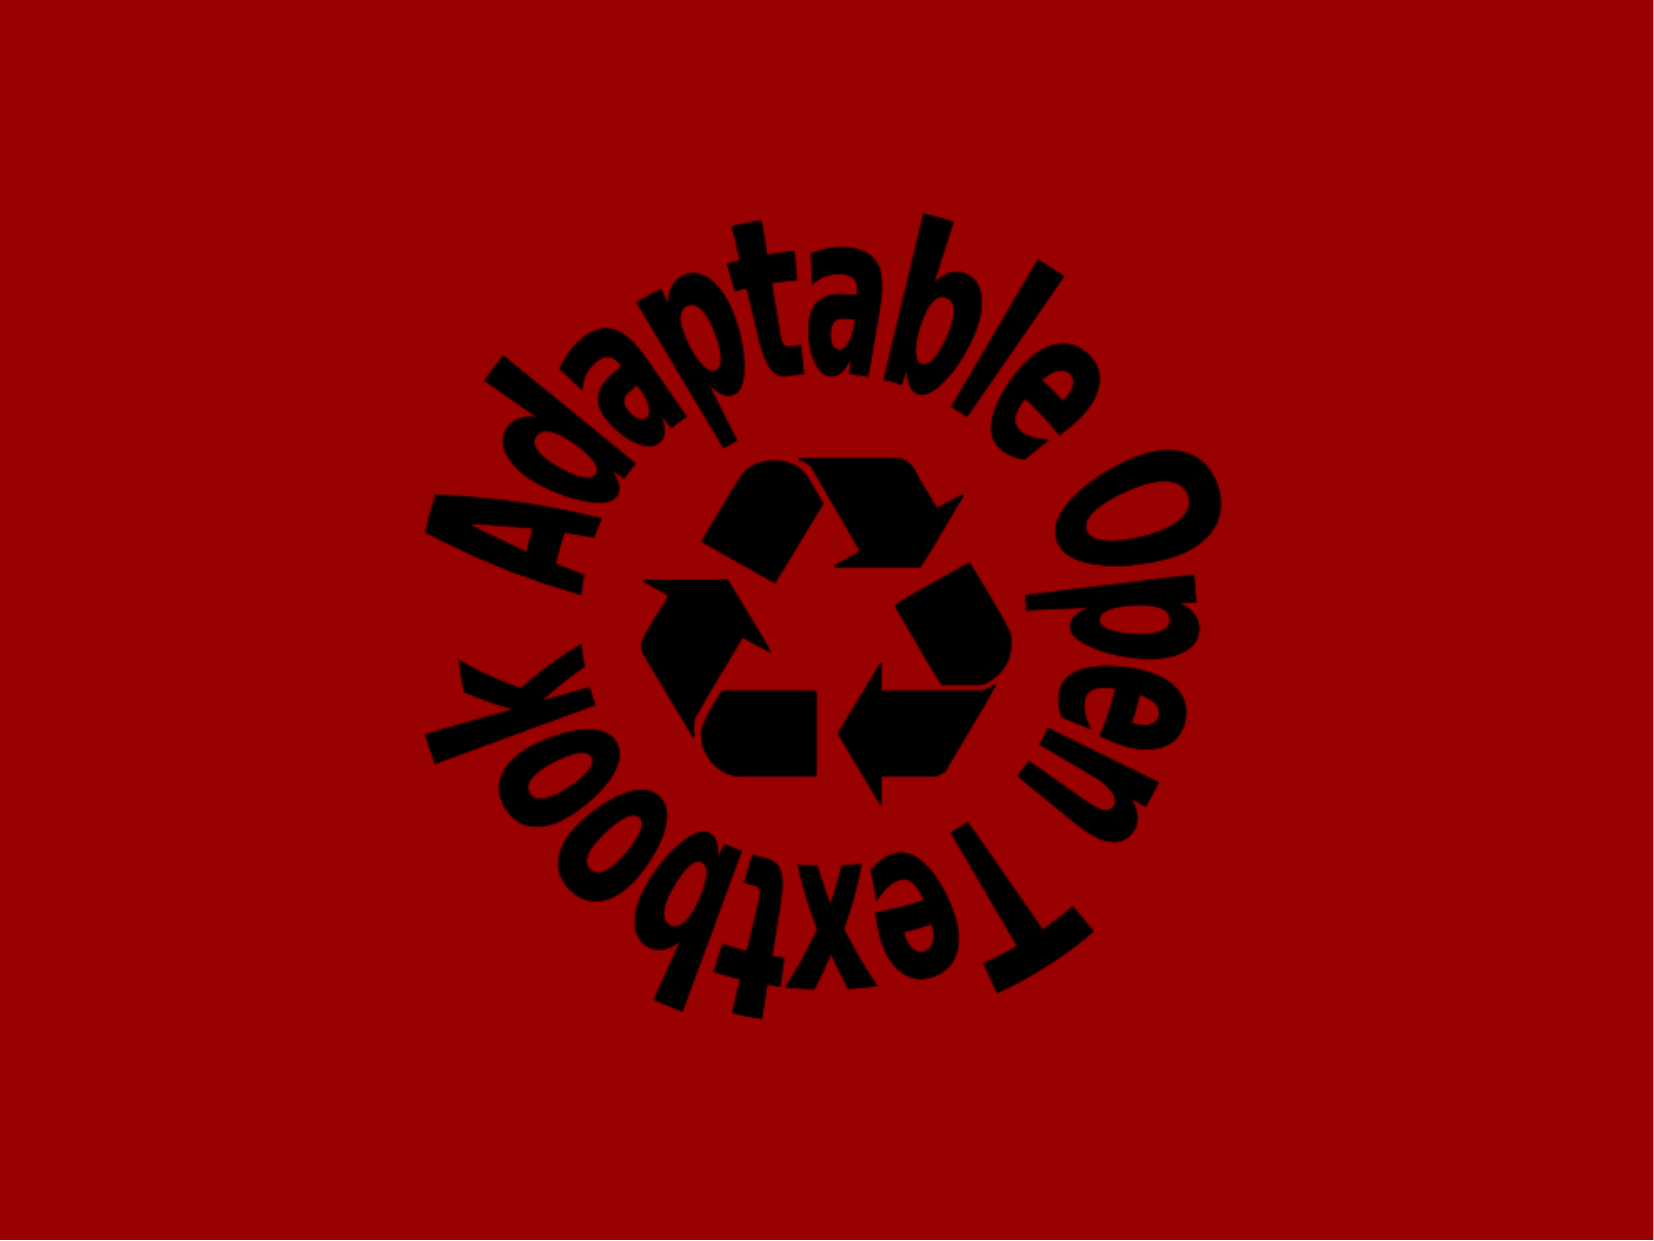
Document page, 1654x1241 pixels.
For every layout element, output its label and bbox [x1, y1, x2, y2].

picture [410, 203, 1244, 1037]
